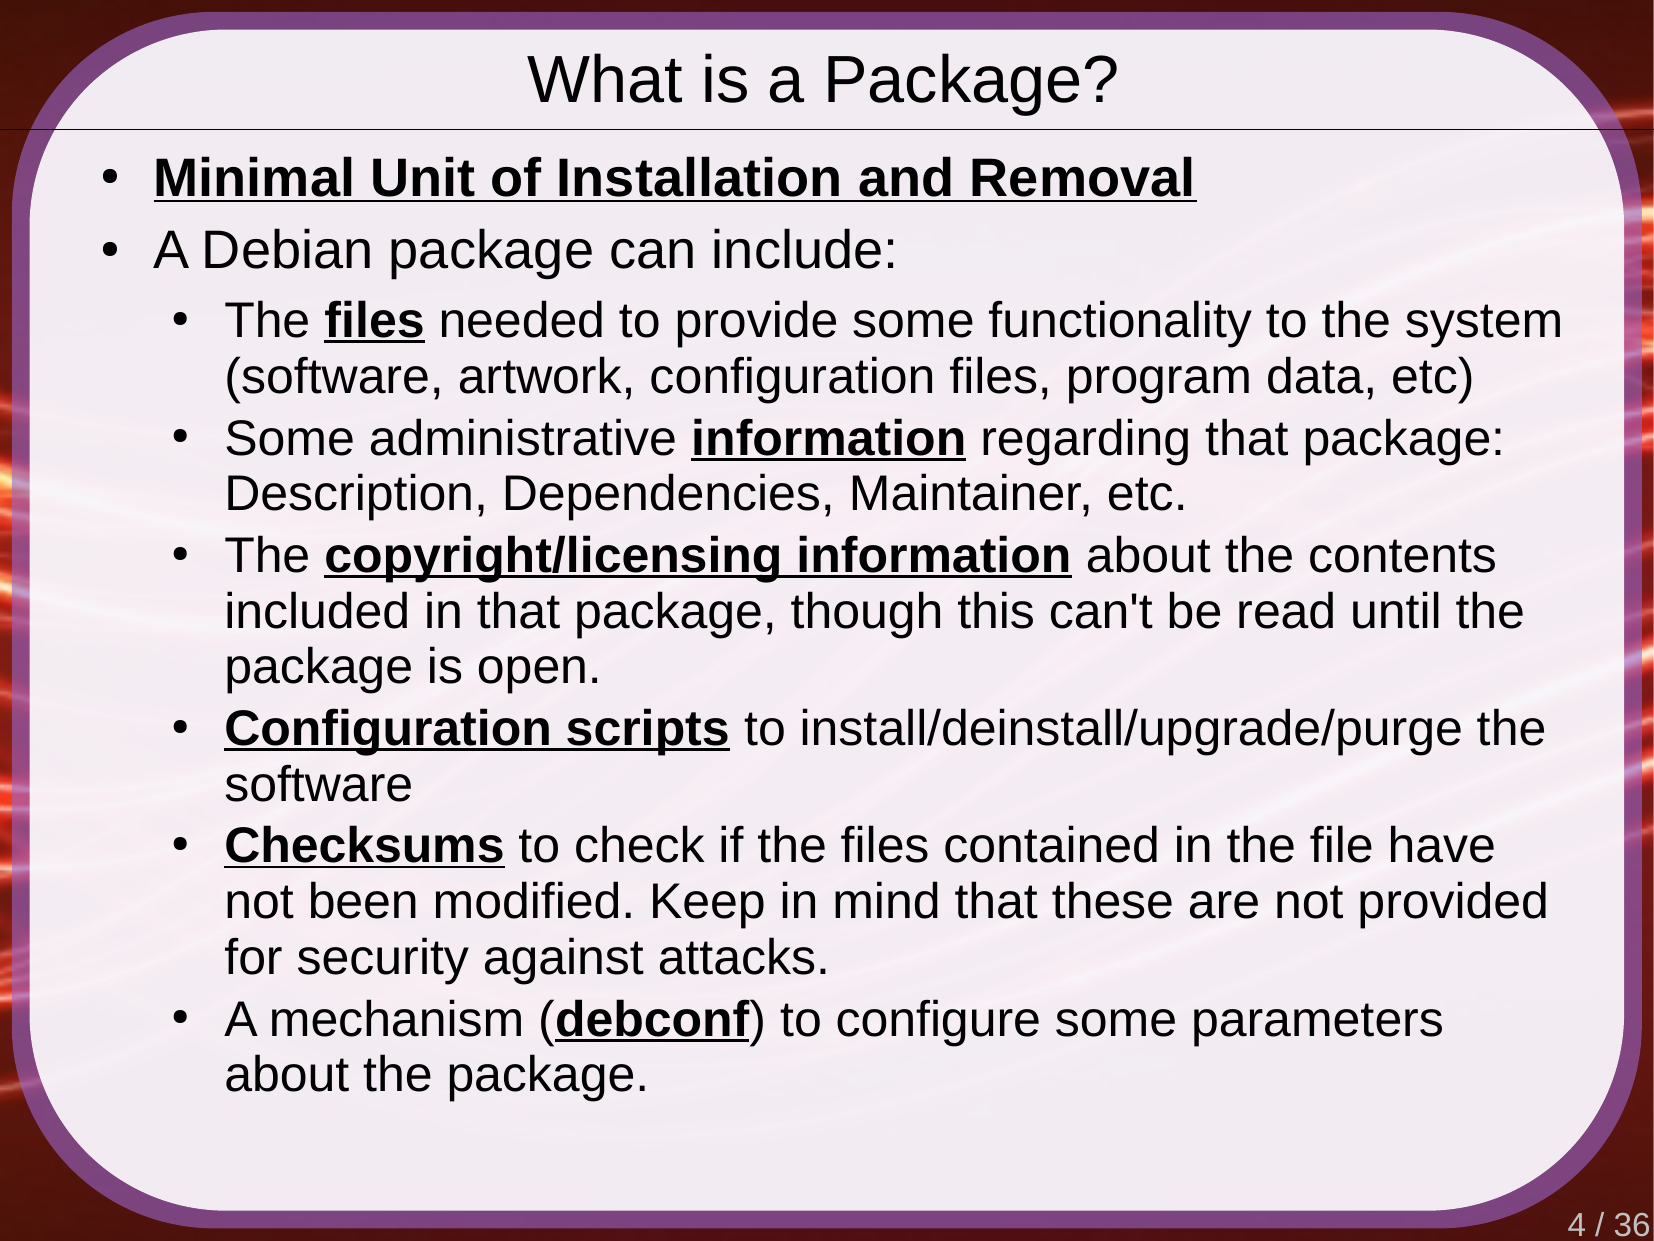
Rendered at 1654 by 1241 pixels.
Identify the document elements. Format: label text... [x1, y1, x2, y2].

picture [0, 130, 1654, 1241]
picture [0, 0, 1654, 129]
title What is a Package? [82, 35, 1565, 125]
list Minimal Unit of Installation and Removal A Debian package can include: The files needed to provide some functionality to the system (software, artwork, configuration files, program data, etc) Some administrative information regarding that package: Description, Dependencies, Maintainer, etc. The copyright/licensing information about the contents included in that package, though this can't be read until the package is open. Configuration scripts to install/deinstall/upgrade/purge the software Checksums to check if the files contained in the file have not been modified. Keep in mind that these are not provided for security against attacks. A mechanism (debconf) to configure some parameters about the package. [82, 147, 1571, 1123]
